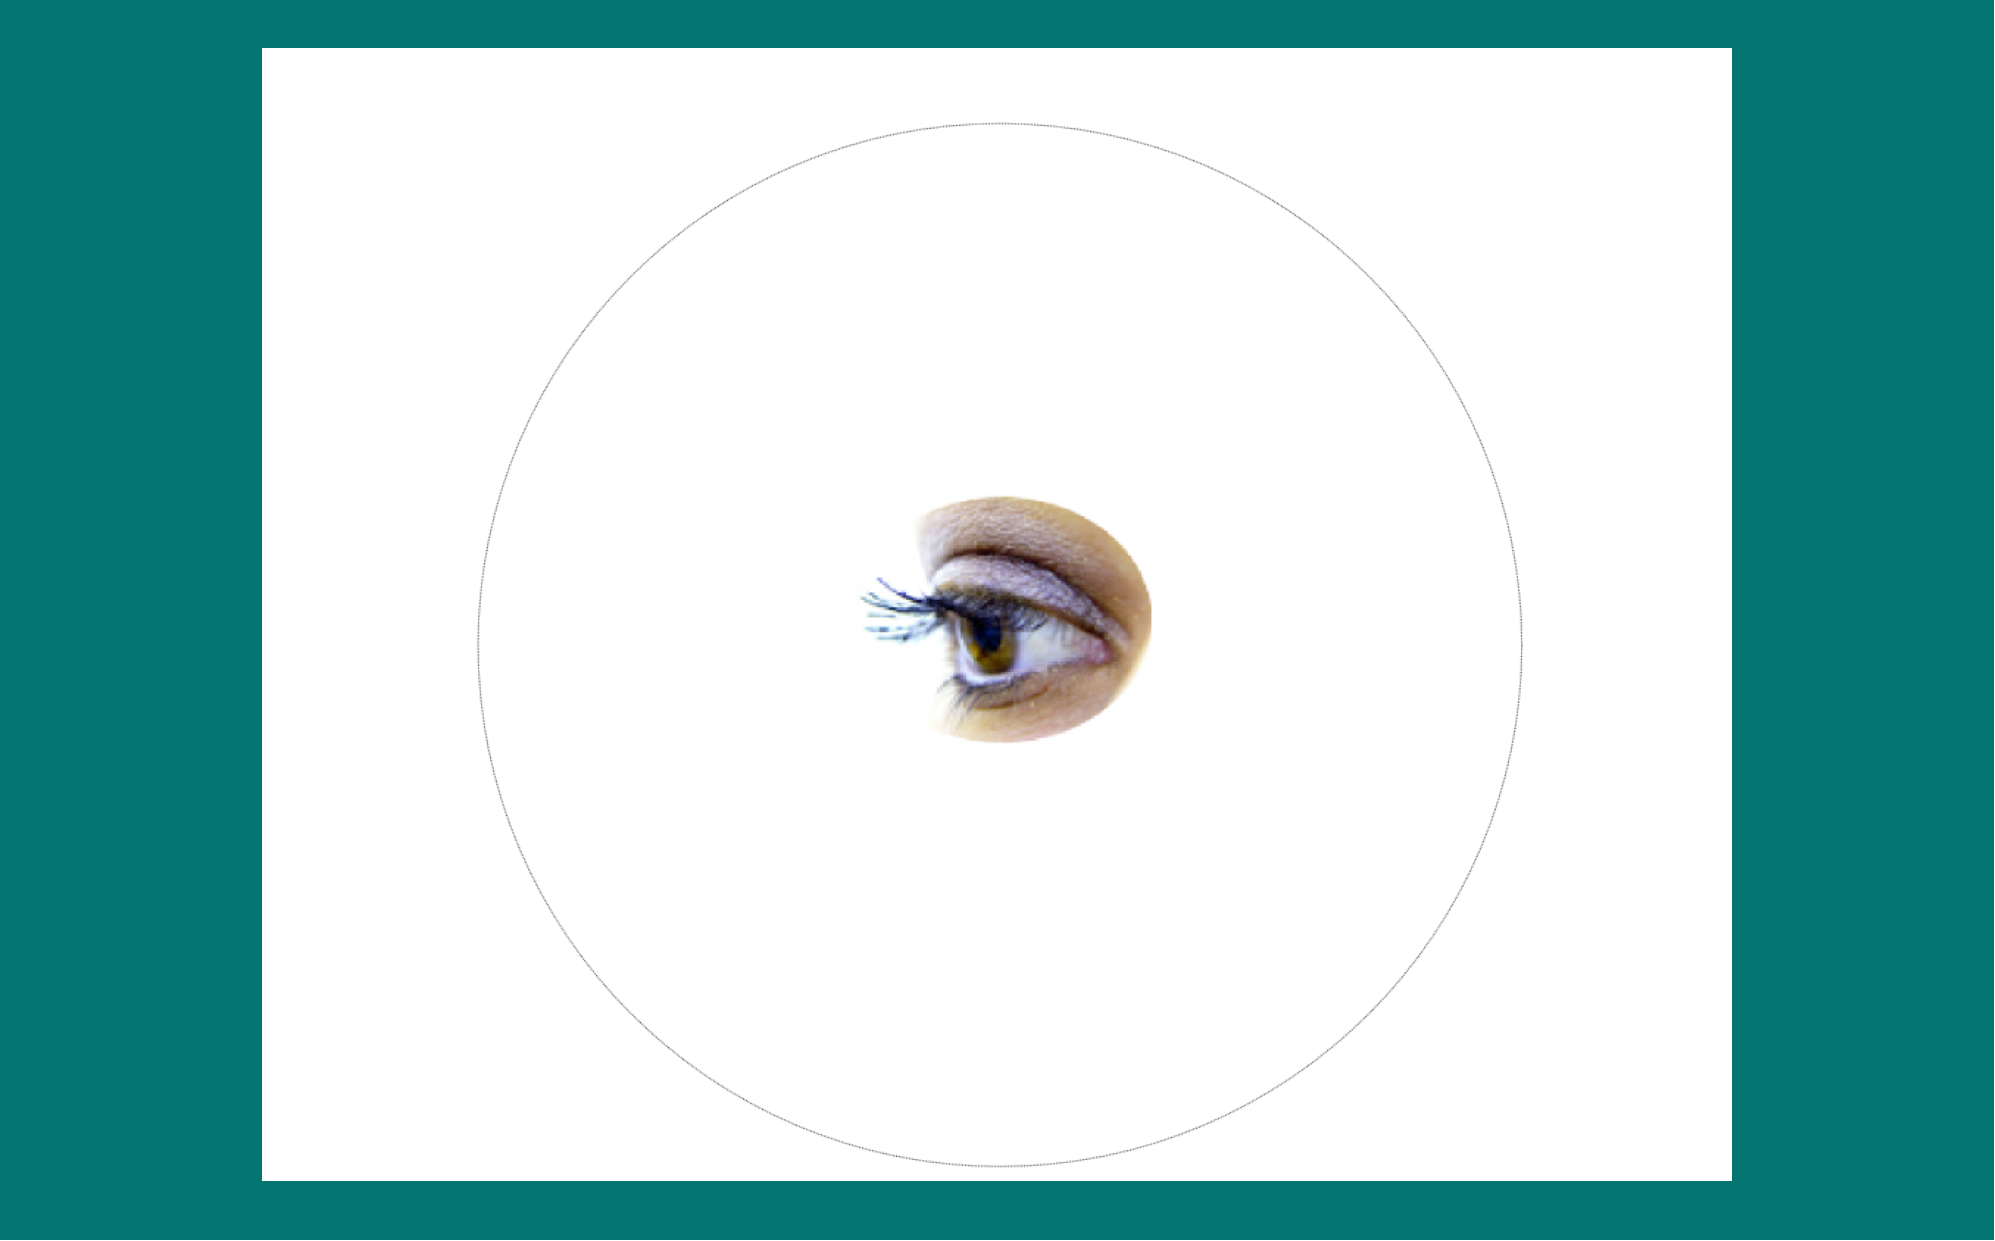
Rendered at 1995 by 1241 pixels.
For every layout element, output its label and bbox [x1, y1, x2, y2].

picture [262, 47, 1733, 1181]
